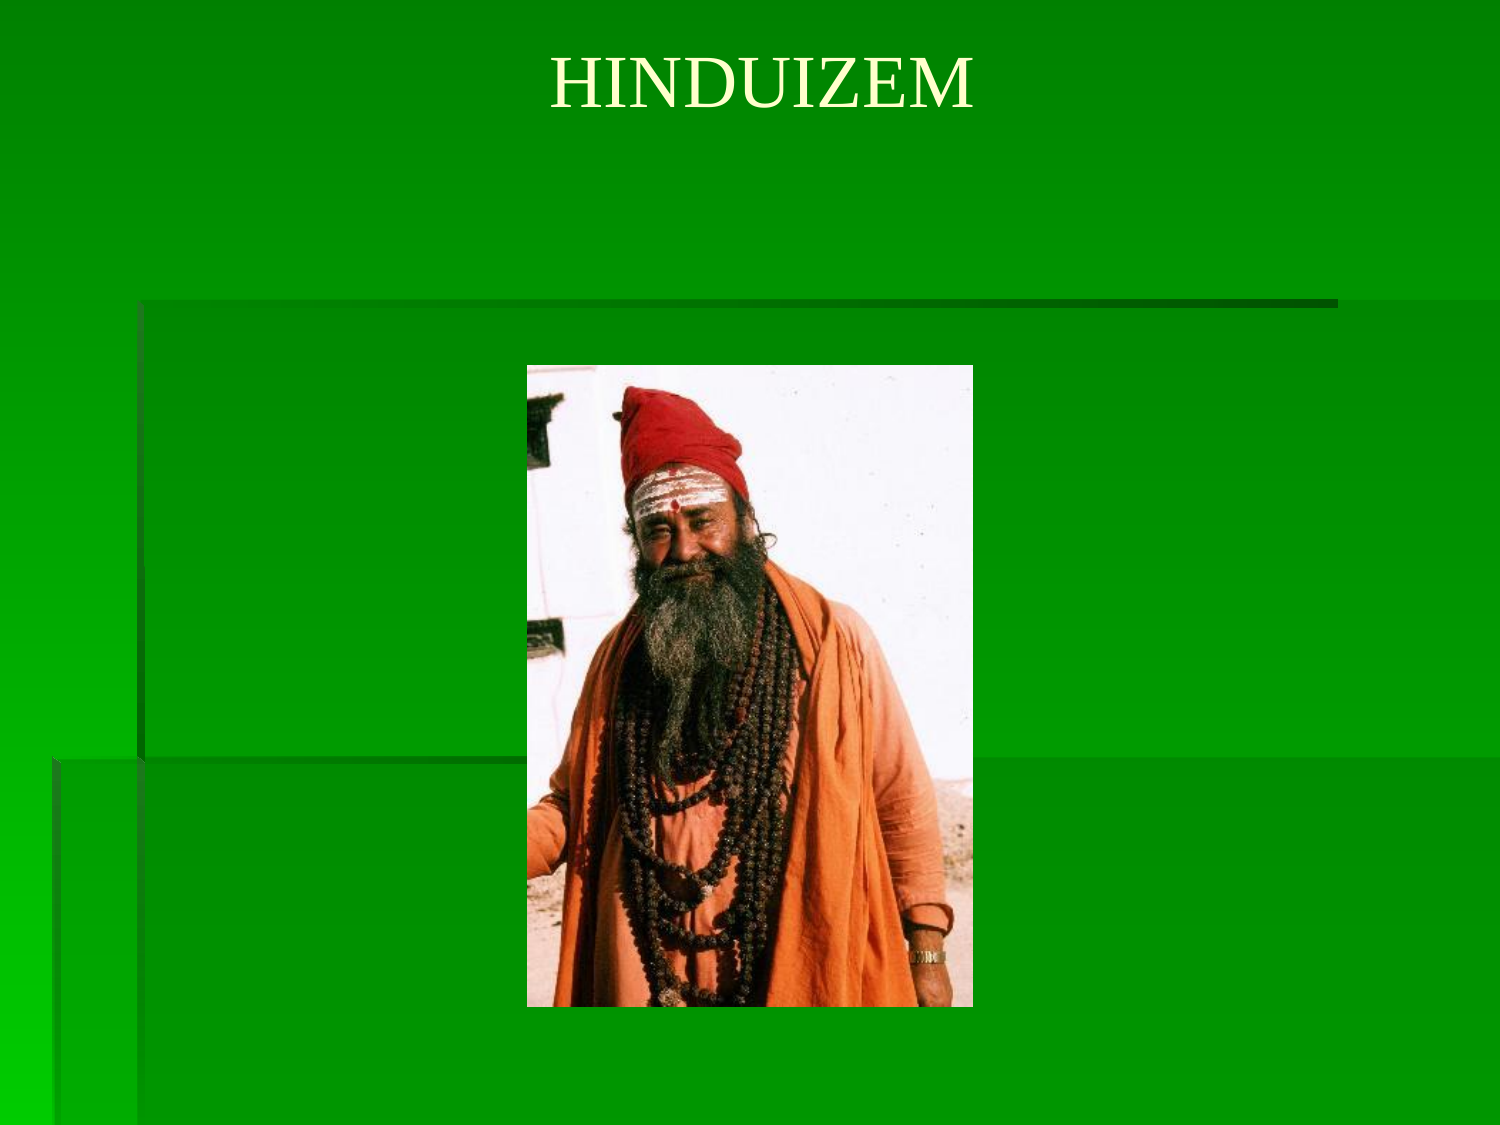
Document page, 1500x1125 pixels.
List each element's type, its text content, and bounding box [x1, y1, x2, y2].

picture [527, 365, 973, 1007]
text_box HINDUIZEM [212, 24, 1313, 240]
